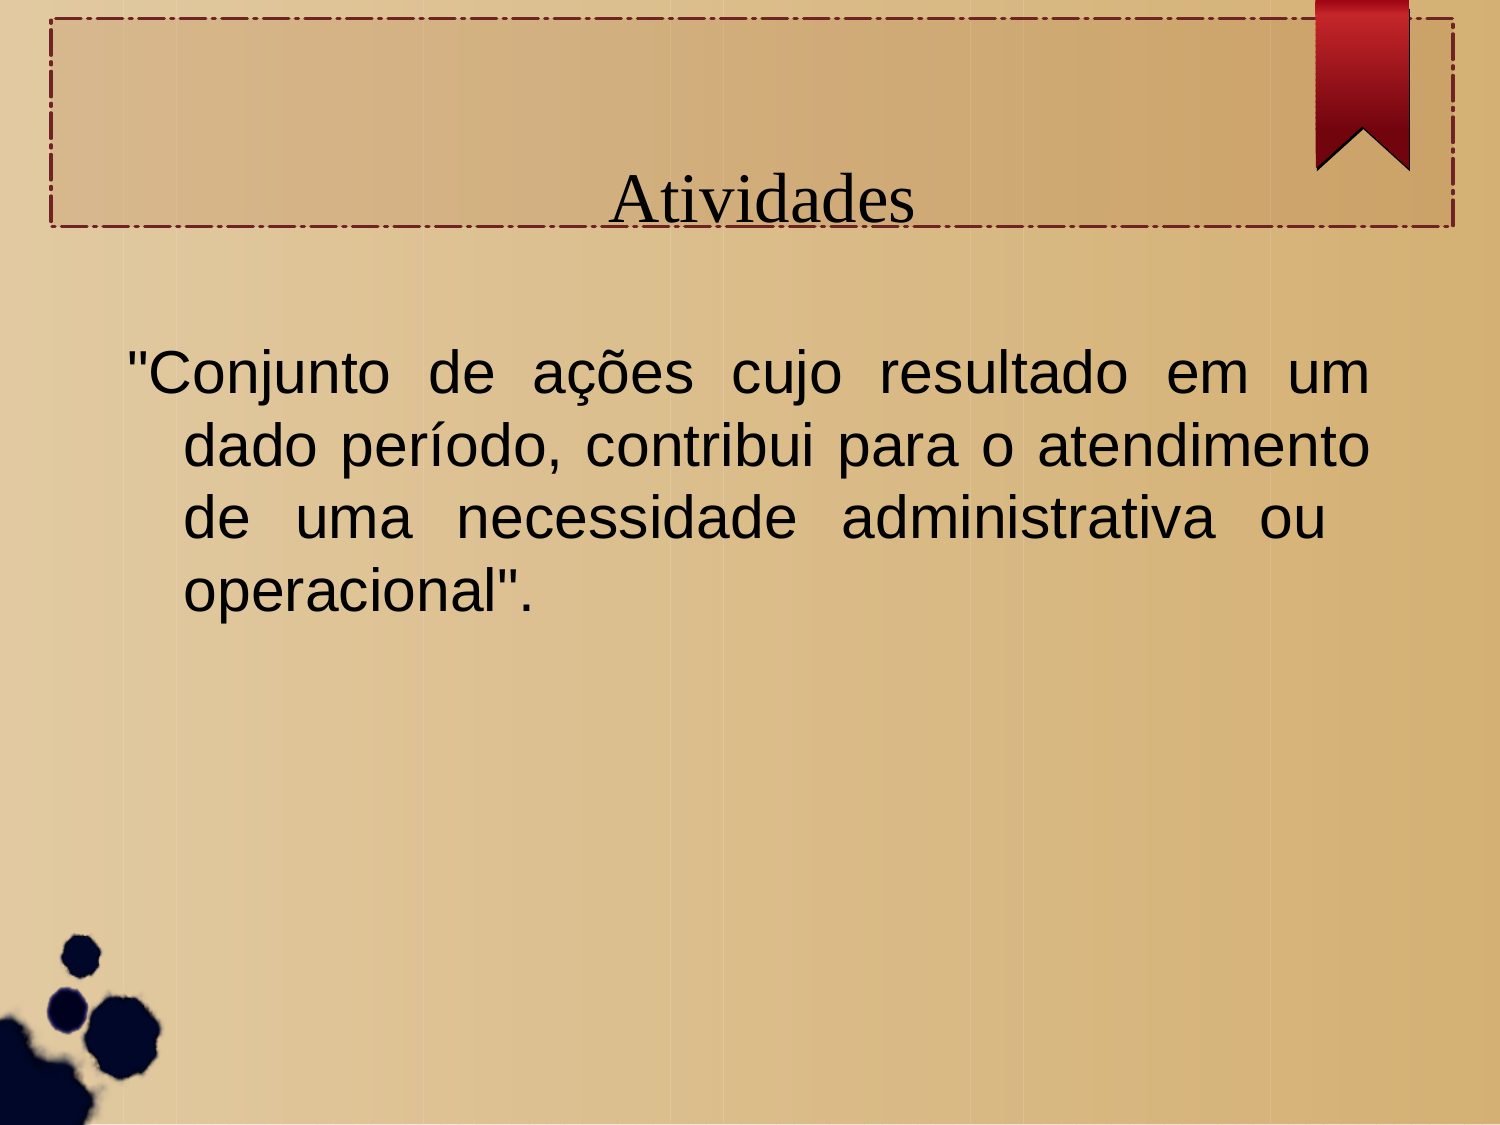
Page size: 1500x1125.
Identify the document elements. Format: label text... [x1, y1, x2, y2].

list "Conjunto de ações cujo resultado em um dado período, contribui para o atendimento de uma necessidade administrativa ou operacional". [112, 324, 1388, 1000]
title Atividades [112, 99, 1388, 288]
